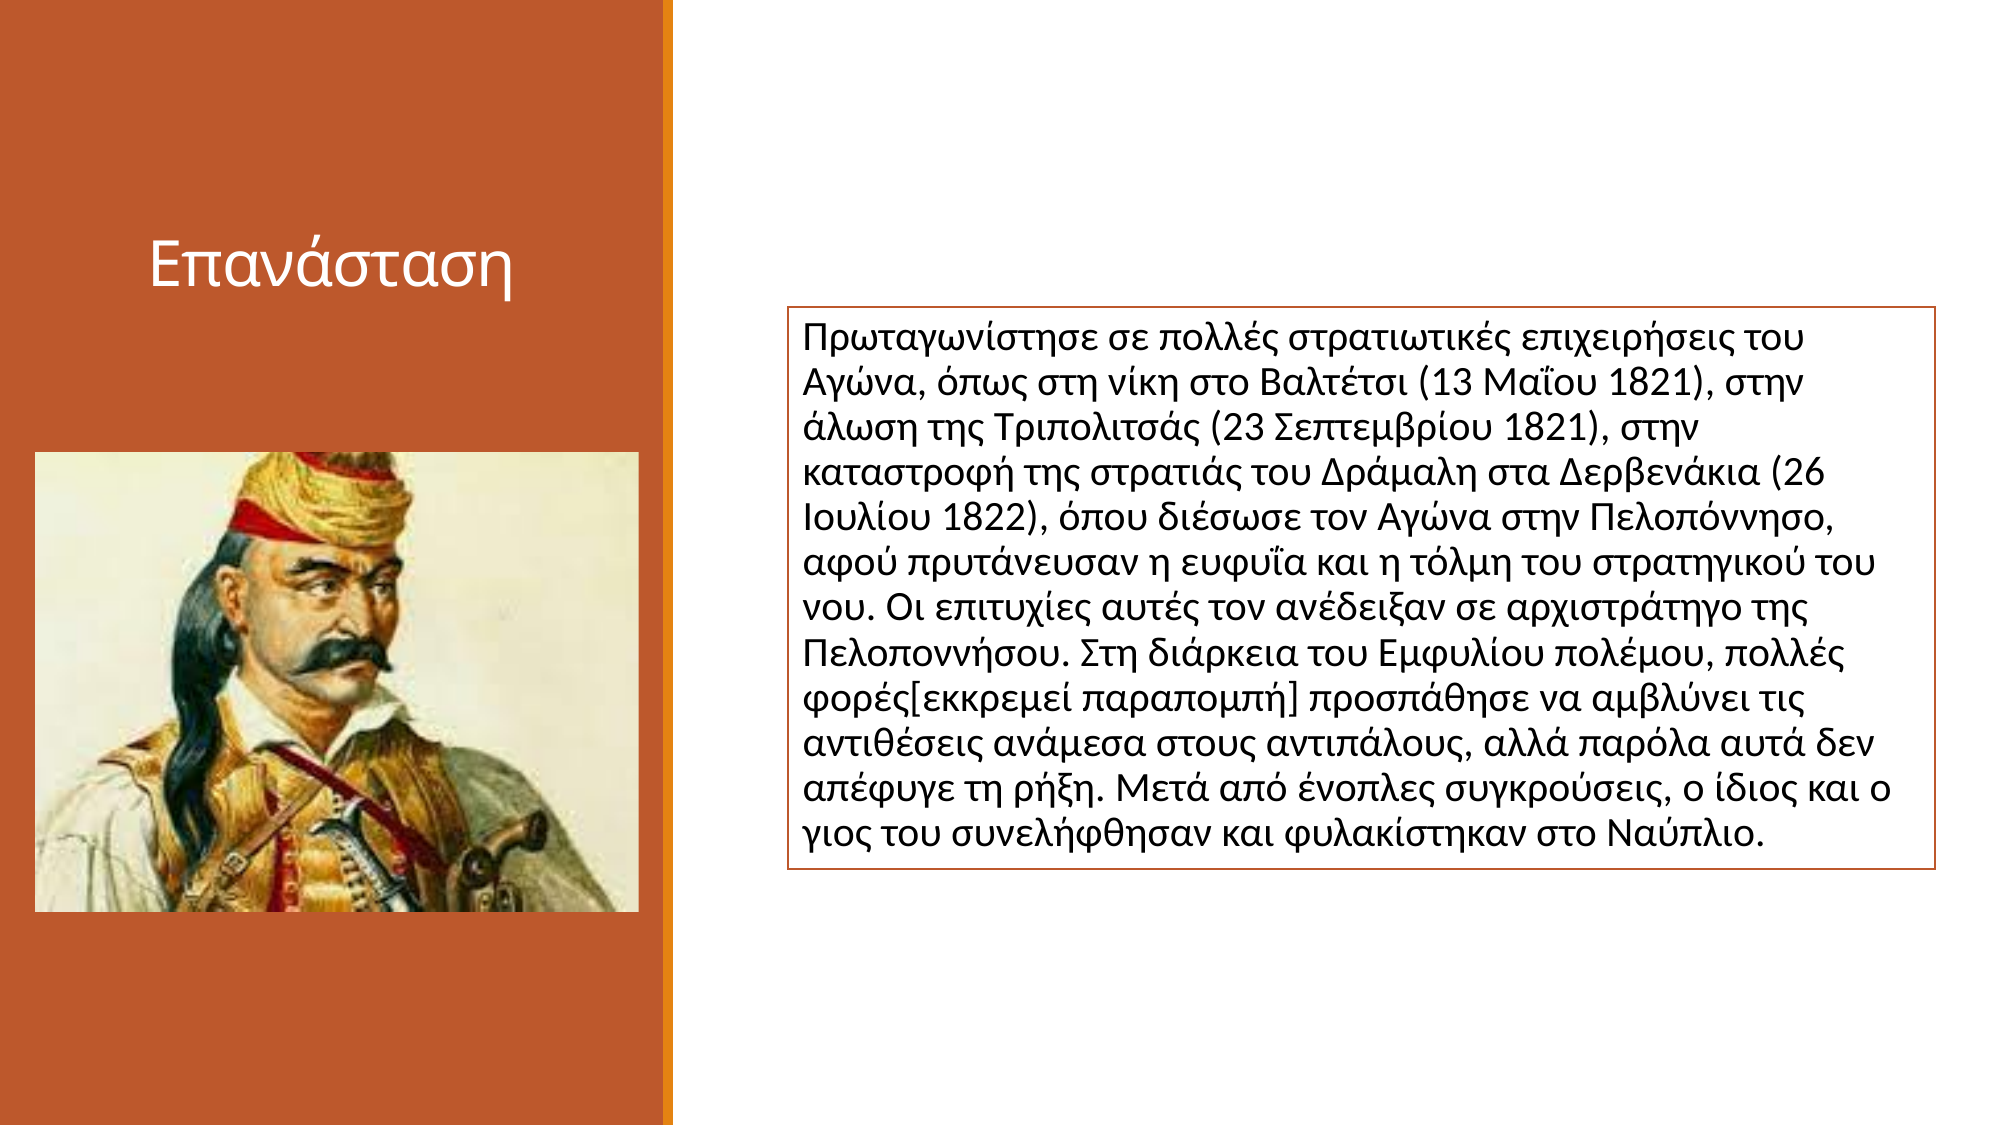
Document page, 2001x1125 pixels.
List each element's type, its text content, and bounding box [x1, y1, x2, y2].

list Πρωταγωνίστησε σε πολλές στρατιωτικές επιχειρήσεις του Αγώνα, όπως στη νίκη στο Βαλτέτσι (13 Μαΐου 1821), στην άλωση της Τριπολιτσάς (23 Σεπτεμβρίου 1821), στην καταστροφή της στρατιάς του Δράμαλη στα Δερβενάκια (26 Ιουλίου 1822), όπου διέσωσε τον Αγώνα στην Πελοπόννησο, αφού πρυτάνευσαν η ευφυΐα και η τόλμη του στρατηγικού του νου. Οι επιτυχίες αυτές τον ανέδειξαν σε αρχιστράτηγο της Πελοποννήσου. Στη διάρκεια του Εμφυλίου πολέμου, πολλές φορές[εκκρεμεί παραπομπή] προσπάθησε να αμβλύνει τις αντιθέσεις ανάμεσα στους αντιπάλους, αλλά παρόλα αυτά δεν απέφυγε τη ρήξη. Μετά από ένοπλες συγκρούσεις, ο ίδιος και ο γιος του συνελήφθησαν και φυλακίστηκαν στο Ναύπλιο. [787, 307, 1936, 870]
picture [35, 452, 639, 912]
title Επανάσταση [132, 213, 543, 308]
